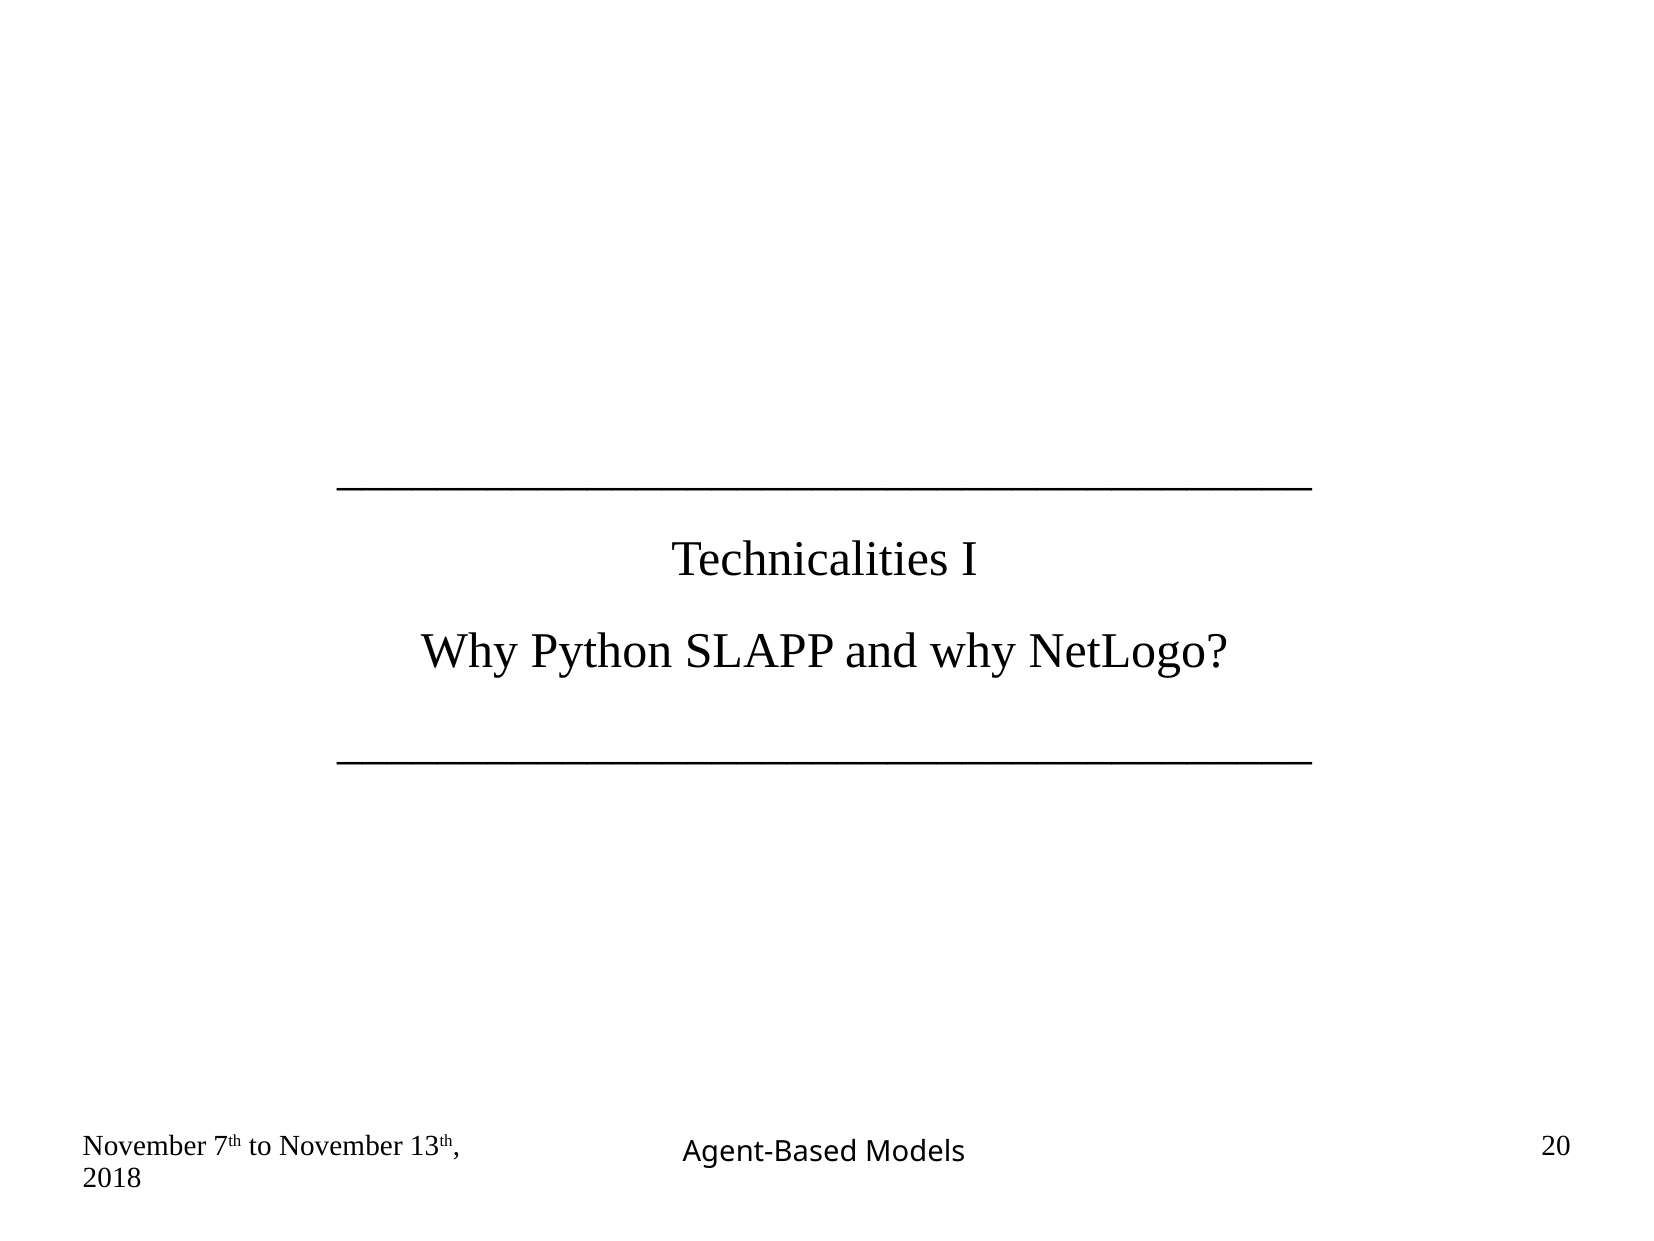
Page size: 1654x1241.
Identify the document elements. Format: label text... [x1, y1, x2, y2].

text_box _______________________________________ Technicalities I Why Python SLAPP and why NetLogo? _______________________________________ [290, 426, 1341, 777]
